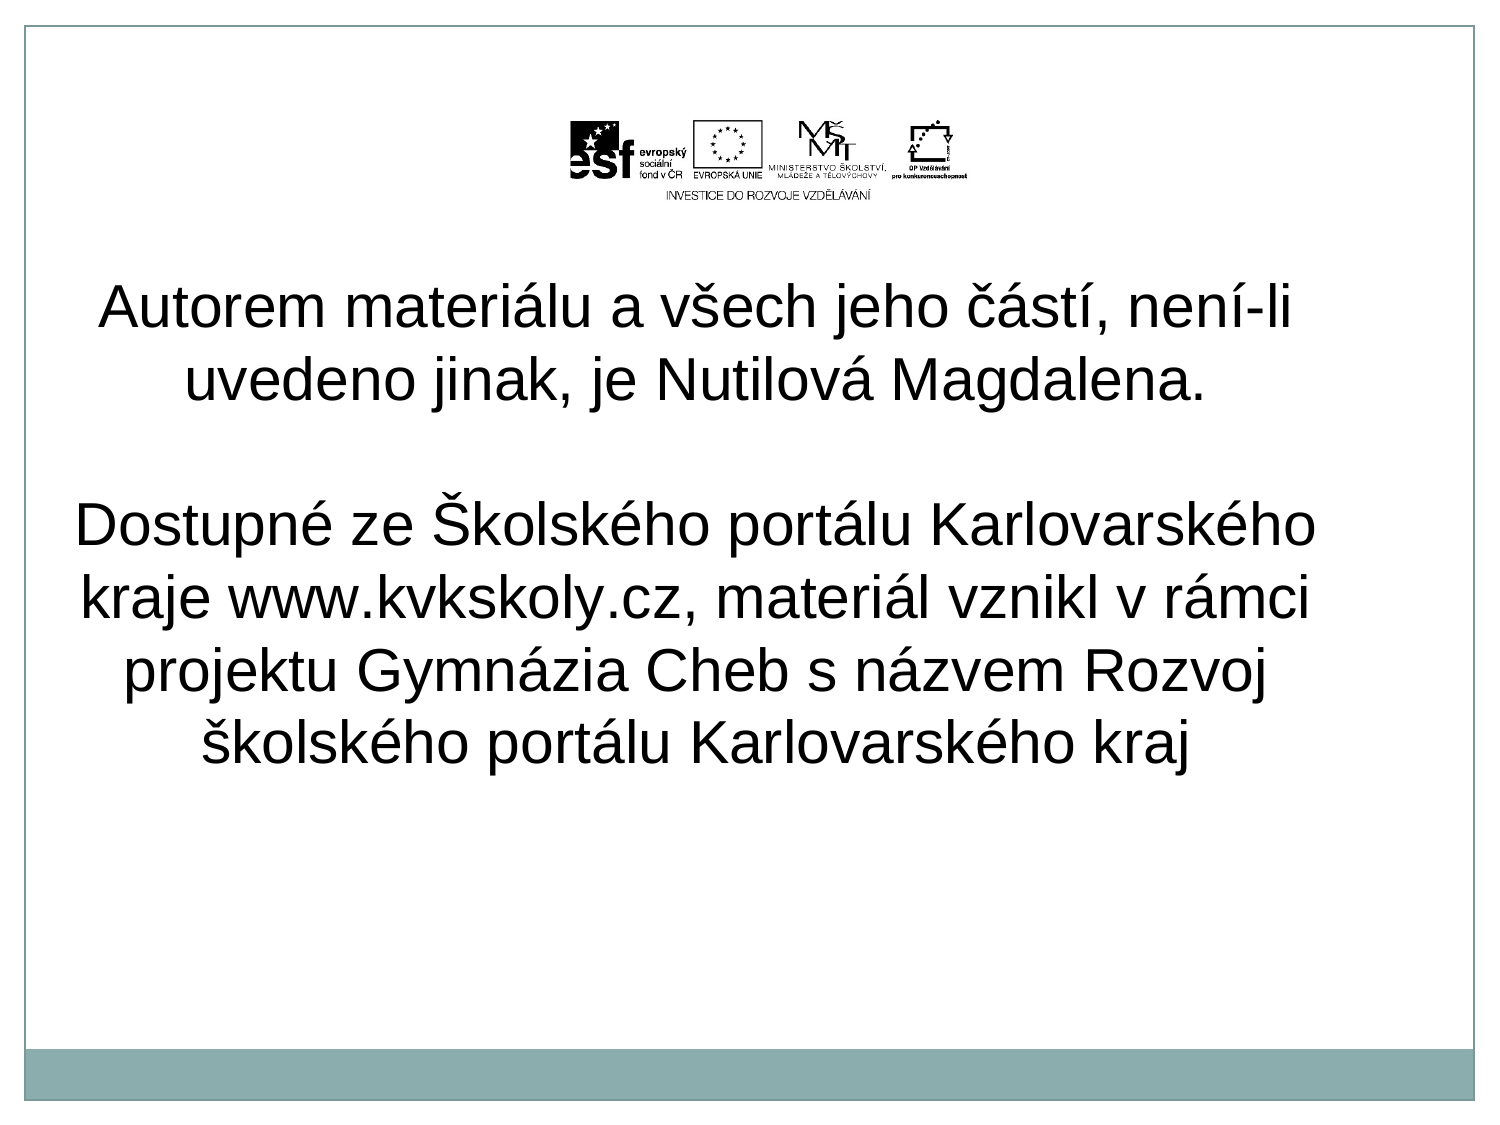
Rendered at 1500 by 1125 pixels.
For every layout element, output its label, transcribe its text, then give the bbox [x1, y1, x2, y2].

text_box Autorem materiálu a všech jeho částí, není-li uvedeno jinak, je Nutilová Magdalena. Dostupné ze Školského portálu Karlovarského kraje www.kvkskoly.cz, materiál vznikl v rámci projektu Gymnázia Cheb s názvem Rozvoj školského portálu Karlovarského kraj [74, 263, 1425, 1006]
picture [549, 102, 994, 214]
